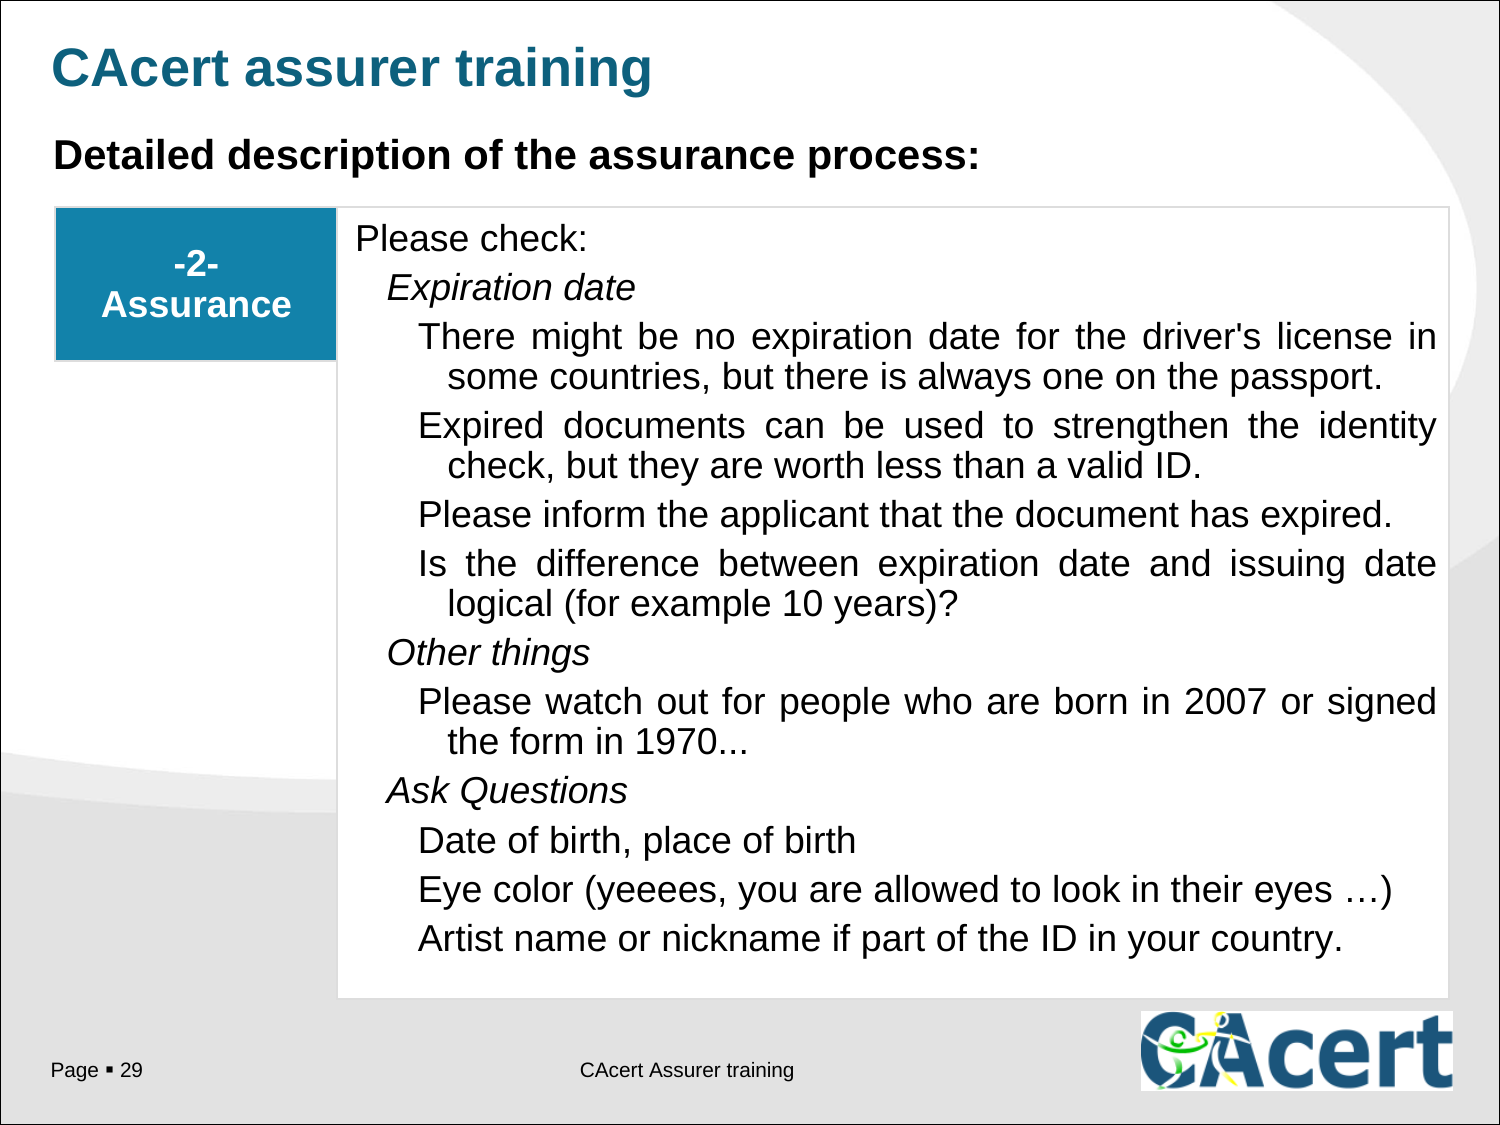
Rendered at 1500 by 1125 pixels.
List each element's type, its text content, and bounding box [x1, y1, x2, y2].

text_box -2- Assurance [55, 207, 337, 361]
picture [1, 1, 1499, 1124]
text_box Please check: Expiration date There might be no expiration date for the driver's license in some countries, but there is always one on the passport. Expired documents can be used to strengthen the identity check, but they are worth less than a valid ID. Please inform the applicant that the document has expired. Is the difference between expiration date and issuing date logical (for example 10 years)? Other things Please watch out for people who are born in 2007 or signed the form in 1970... Ask Questions Date of birth, place of birth Eye color (yeeees, you are allowed to look in their eyes …) Artist name or nickname if part of the ID in your country. [337, 207, 1450, 1000]
title CAcert assurer training [51, 19, 1450, 118]
text_box Detailed description of the assurance process: [53, 125, 1451, 185]
